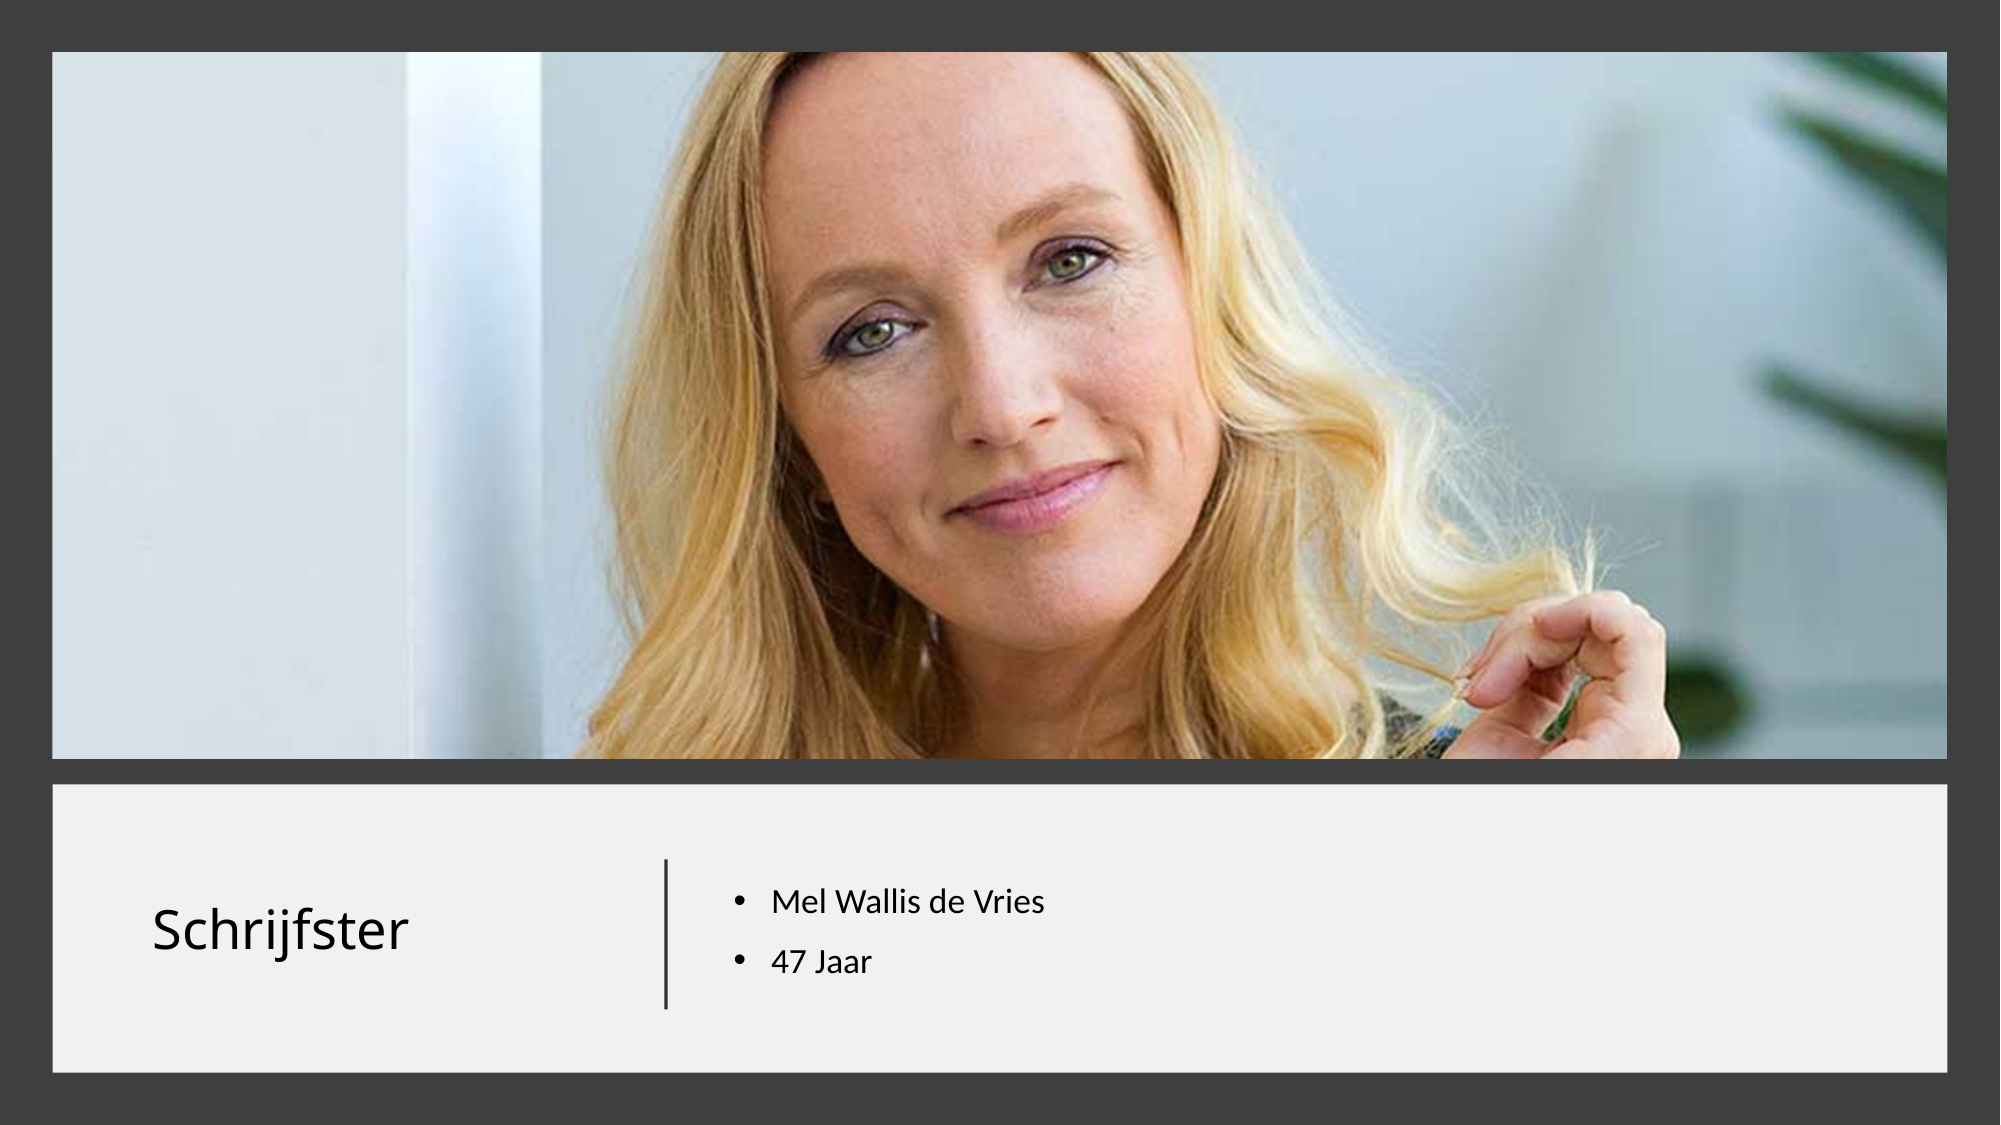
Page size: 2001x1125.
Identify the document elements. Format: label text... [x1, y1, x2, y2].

list Mel Wallis de Vries 47 Jaar [718, 821, 1864, 1043]
text_box [0, 0, 2000, 1125]
title Schrijfster [138, 821, 612, 1043]
picture [52, 52, 1947, 759]
